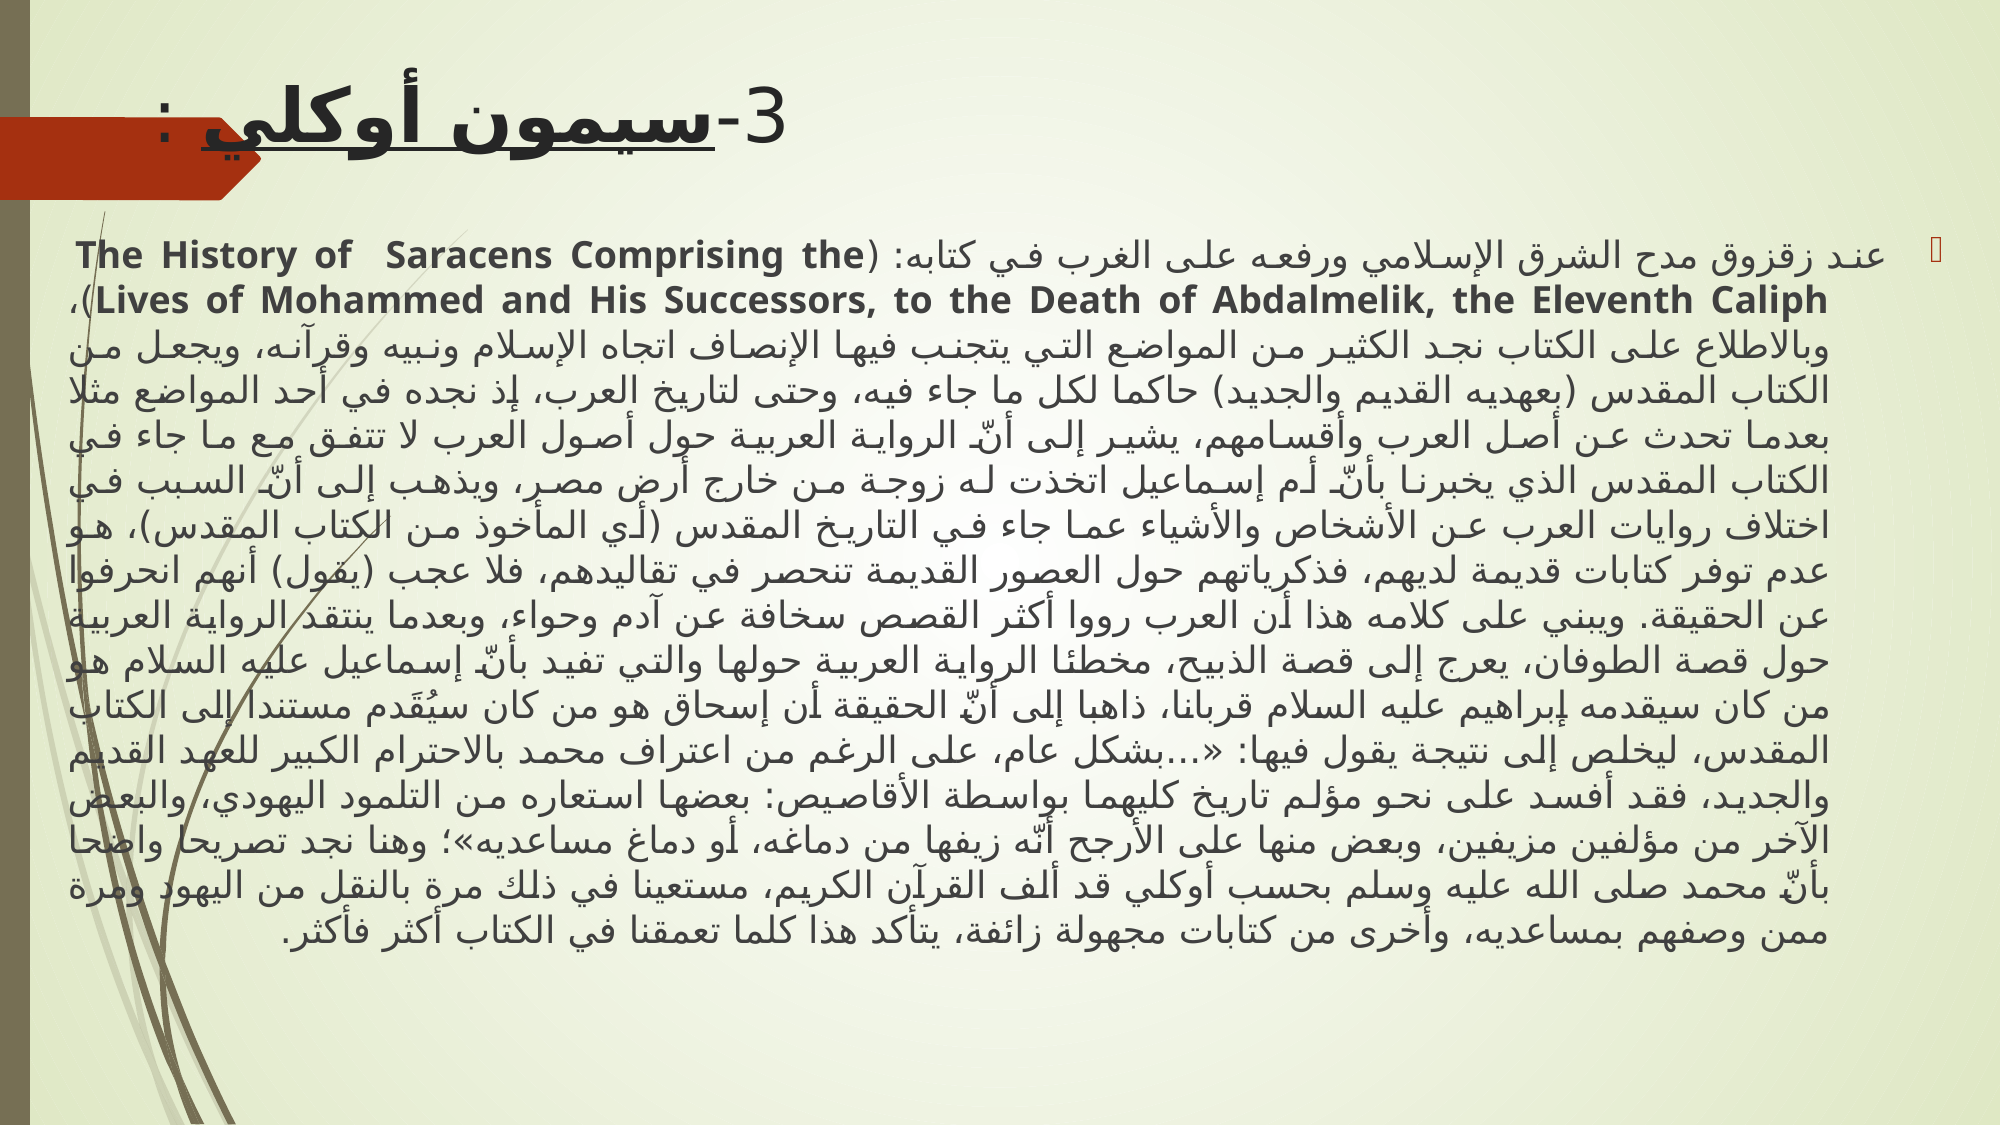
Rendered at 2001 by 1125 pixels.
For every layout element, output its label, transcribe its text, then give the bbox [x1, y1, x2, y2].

list عند زقزوق مدح الشرق الإسلامي ورفعه على الغرب في كتابه: (The History of Saracens Comprising the Lives of Mohammed and His Successors, to the Death of Abdalmelik, the Eleventh Caliph)، وبالاطلاع على الكتاب نجد الكثير من المواضع التي يتجنب فيها الإنصاف اتجاه الإسلام ونبيه وقرآنه، ويجعل من الكتاب المقدس (بعهديه القديم والجديد) حاكما لكل ما جاء فيه، وحتى لتاريخ العرب، إذ نجده في أحد المواضع مثلا بعدما تحدث عن أصل العرب وأقسامهم، يشير إلى أنّ الرواية العربية حول أصول العرب لا تتفق مع ما جاء في الكتاب المقدس الذي يخبرنا بأنّ أم إسماعيل اتخذت له زوجة من خارج أرض مصر، ويذهب إلى أنّ السبب في اختلاف روايات العرب عن الأشخاص والأشياء عما جاء في التاريخ المقدس (أي المأخوذ من الكتاب المقدس)، هو عدم توفر كتابات قديمة لديهم، فذكرياتهم حول العصور القديمة تنحصر في تقاليدهم، فلا عجب (يقول) أنهم انحرفوا عن الحقيقة. ويبني على كلامه هذا أن العرب رووا أكثر القصص سخافة عن آدم وحواء، وبعدما ينتقد الرواية العربية حول قصة الطوفان، يعرج إلى قصة الذبيح، مخطئا الرواية العربية حولها والتي تفيد بأنّ إسماعيل عليه السلام هو من كان سيقدمه إبراهيم عليه السلام قربانا، ذاهبا إلى أنّ الحقيقة أن إسحاق هو من كان سيُقَدم مستندا إلى الكتاب المقدس، ليخلص إلى نتيجة يقول فيها: «...بشكل عام، على الرغم من اعتراف محمد بالاحترام الكبير للعهد القديم والجديد، فقد أفسد على نحو مؤلم تاريخ كليهما بواسطة الأقاصيص: بعضها استعاره من التلمود اليهودي، والبعض الآخر من مؤلفين مزيفين، وبعض منها على الأرجح أنّه زيفها من دماغه، أو دماغ مساعديه»؛ وهنا نجد تصريحا واضحا بأنّ محمد صلى الله عليه وسلم بحسب أوكلي قد ألف القرآن الكريم، مستعينا في ذلك مرة بالنقل من اليهود ومرة ممن وصفهم بمساعديه، وأخرى من كتابات مجهولة زائفة، يتأكد هذا كلما تعمقنا في الكتاب أكثر فأكثر. [52, 223, 1959, 1082]
title 3-سيمون أوكلي : [137, 59, 1863, 223]
